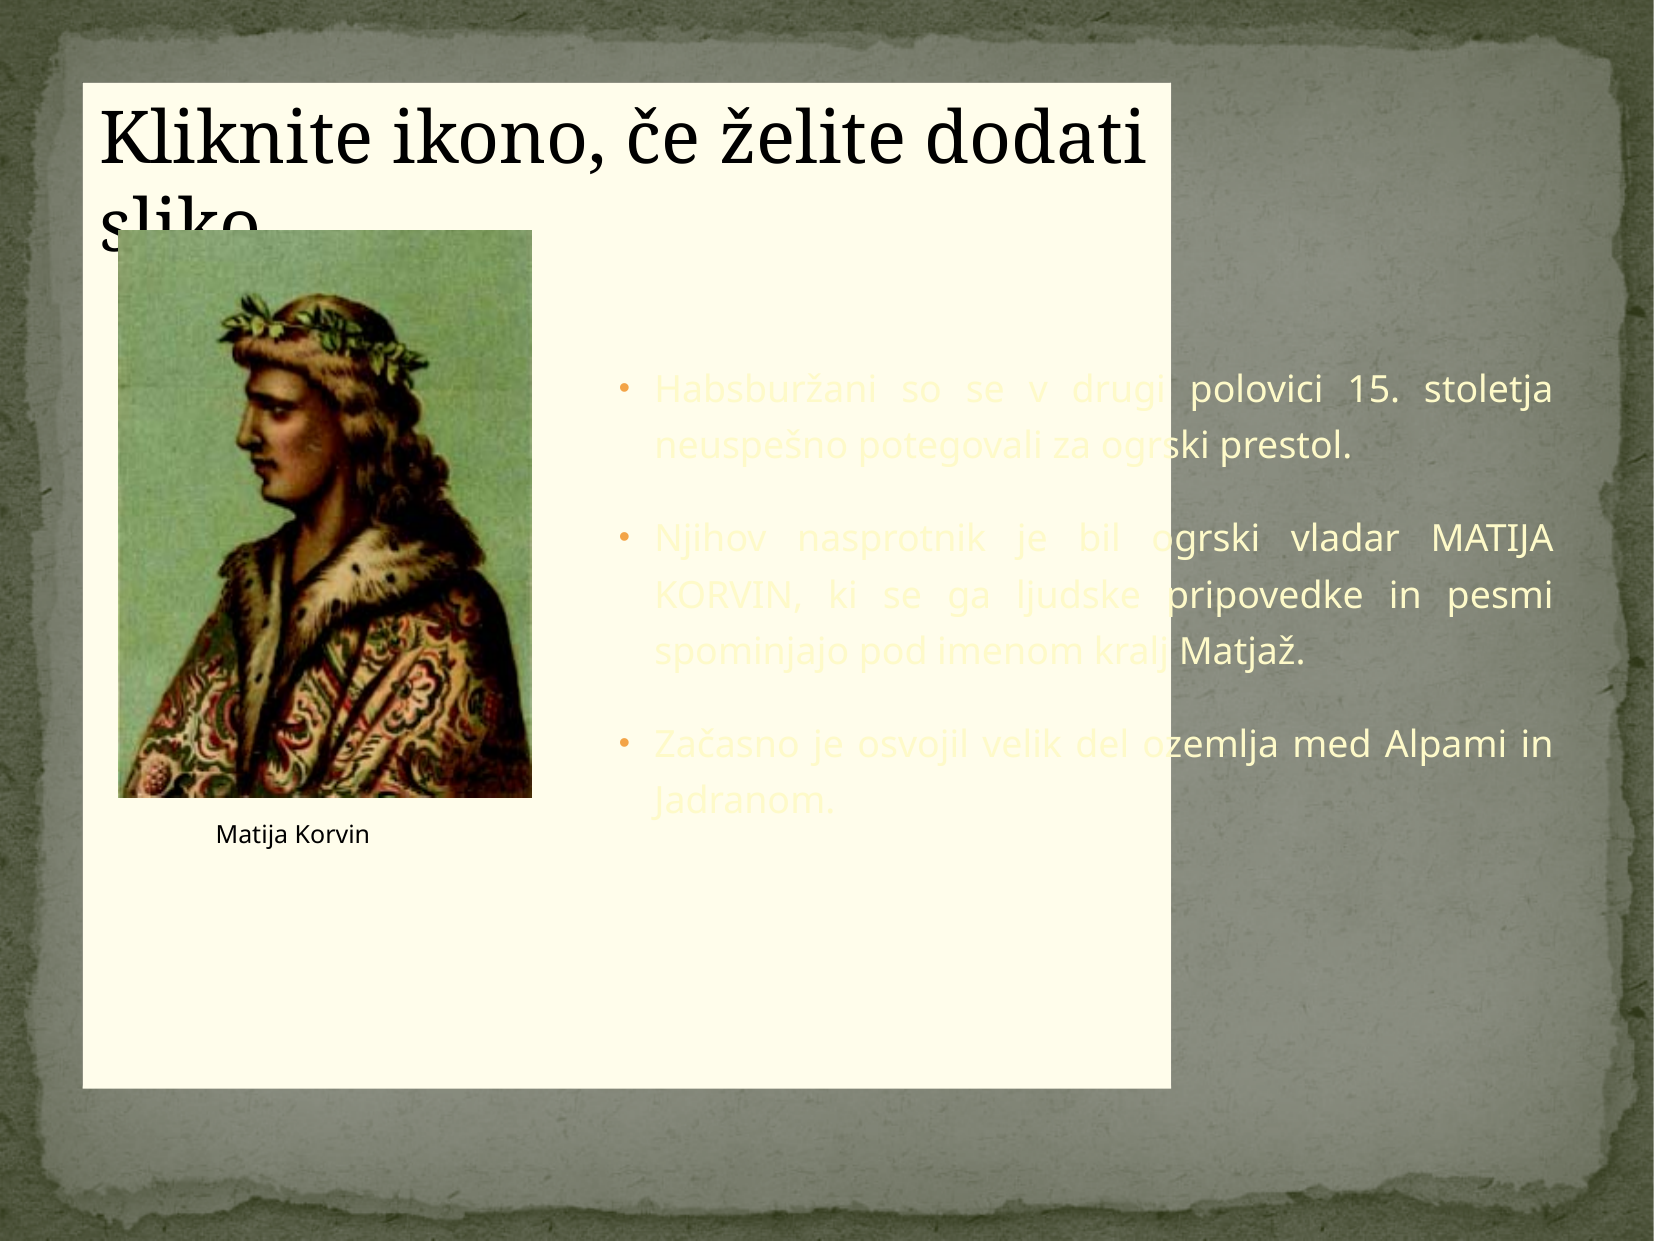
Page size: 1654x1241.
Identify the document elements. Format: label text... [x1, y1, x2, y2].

picture [0, 0, 1654, 1241]
text_box Habsburžani so se v drugi polovici 15. stoletja neuspešno potegovali za ogrski prestol. Njihov nasprotnik je bil ogrski vladar MATIJA KORVIN, ki se ga ljudske pripovedke in pesmi spominjajo pod imenom kralj Matjaž. Začasno je osvojil velik del ozemlja med Alpami in Jadranom. [602, 171, 1571, 1010]
text_box Matija Korvin [201, 811, 472, 886]
